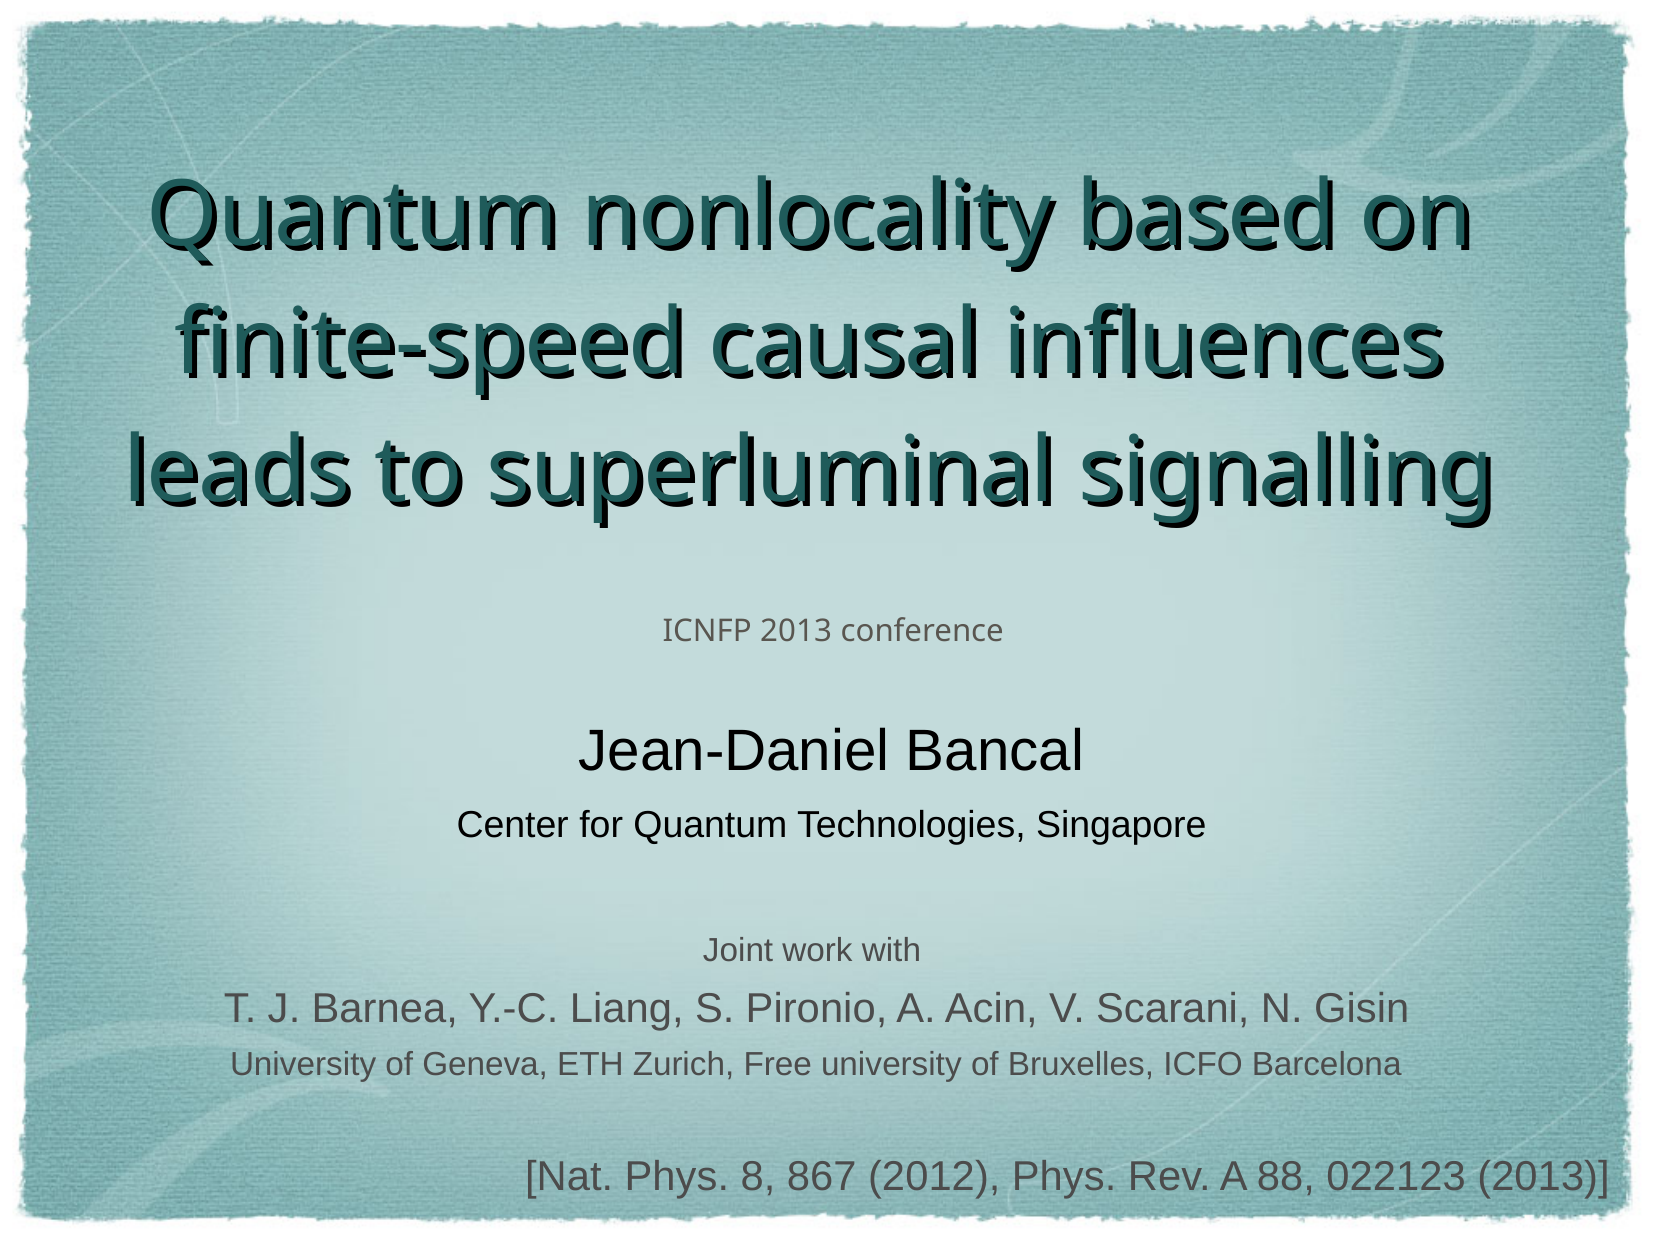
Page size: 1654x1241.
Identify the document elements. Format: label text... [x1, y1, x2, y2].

list [Nat. Phys. 8, 867 (2012), Phys. Rev. A 88, 022123 (2013)] [165, 1140, 1619, 1236]
text_box ICNFP 2013 conference [662, 610, 1005, 648]
list Joint work with T. J. Barnea, Y.-C. Liang, S. Pironio, A. Acin, V. Scarani, N. Gisin University of Geneva, ETH Zurich, Free university of Bruxelles, ICFO Barcelona [90, 920, 1544, 1131]
text_box Quantum nonlocality based on finite-speed causal influences leads to superluminal signalling [60, 131, 1561, 542]
list Jean-Daniel Bancal Center for Quantum Technologies, Singapore [105, 709, 1559, 920]
picture [0, 0, 1654, 1241]
